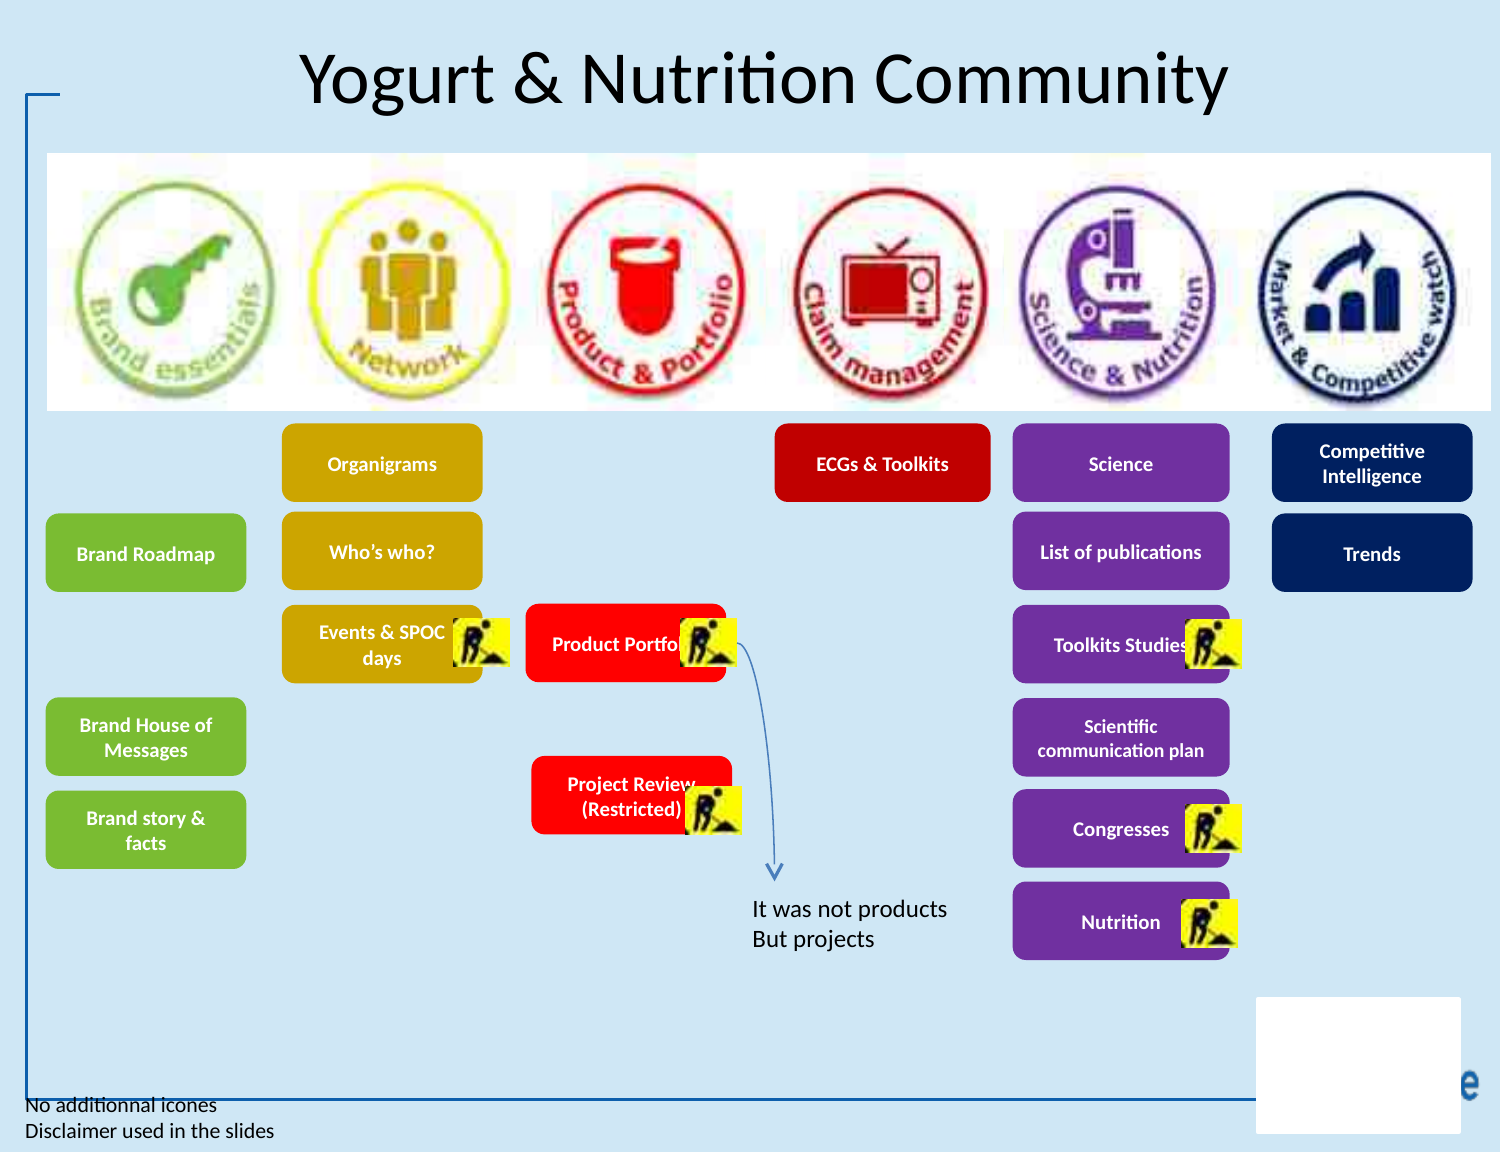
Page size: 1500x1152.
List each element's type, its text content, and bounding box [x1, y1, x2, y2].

picture [47, 153, 1491, 411]
picture [1185, 619, 1242, 669]
text_box Toolkits Studies [1012, 604, 1230, 684]
text_box Brand House of Messages [45, 697, 247, 776]
picture [453, 618, 510, 668]
text_box Congresses [1012, 789, 1230, 868]
text_box Yogurt & Nutrition Community [47, 18, 1500, 130]
text_box Nutrition [1012, 881, 1230, 961]
text_box Trends [1271, 513, 1473, 592]
text_box Product Portfolio [525, 603, 727, 683]
text_box Who’s who? [281, 511, 483, 591]
text_box Science [1012, 423, 1230, 502]
text_box It was not products But projects [737, 885, 970, 960]
text_box Organigrams [281, 423, 483, 502]
text_box Brand story & facts [45, 790, 247, 869]
picture [680, 618, 737, 668]
text_box Scientific communication plan [1012, 698, 1230, 777]
picture [1181, 899, 1238, 948]
picture [1185, 804, 1242, 853]
picture [685, 786, 742, 835]
text_box Competitive Intelligence [1271, 423, 1473, 502]
text_box List of publications [1012, 511, 1230, 591]
text_box Brand Roadmap [45, 513, 247, 592]
text_box ECGs & Toolkits [774, 423, 991, 502]
text_box Events & SPOC days [281, 604, 483, 684]
text_box No additionnal icones Disclaimer used in the slides [10, 1083, 502, 1151]
picture [1461, 1067, 1482, 1130]
text_box Project Review (Restricted) [531, 755, 733, 835]
